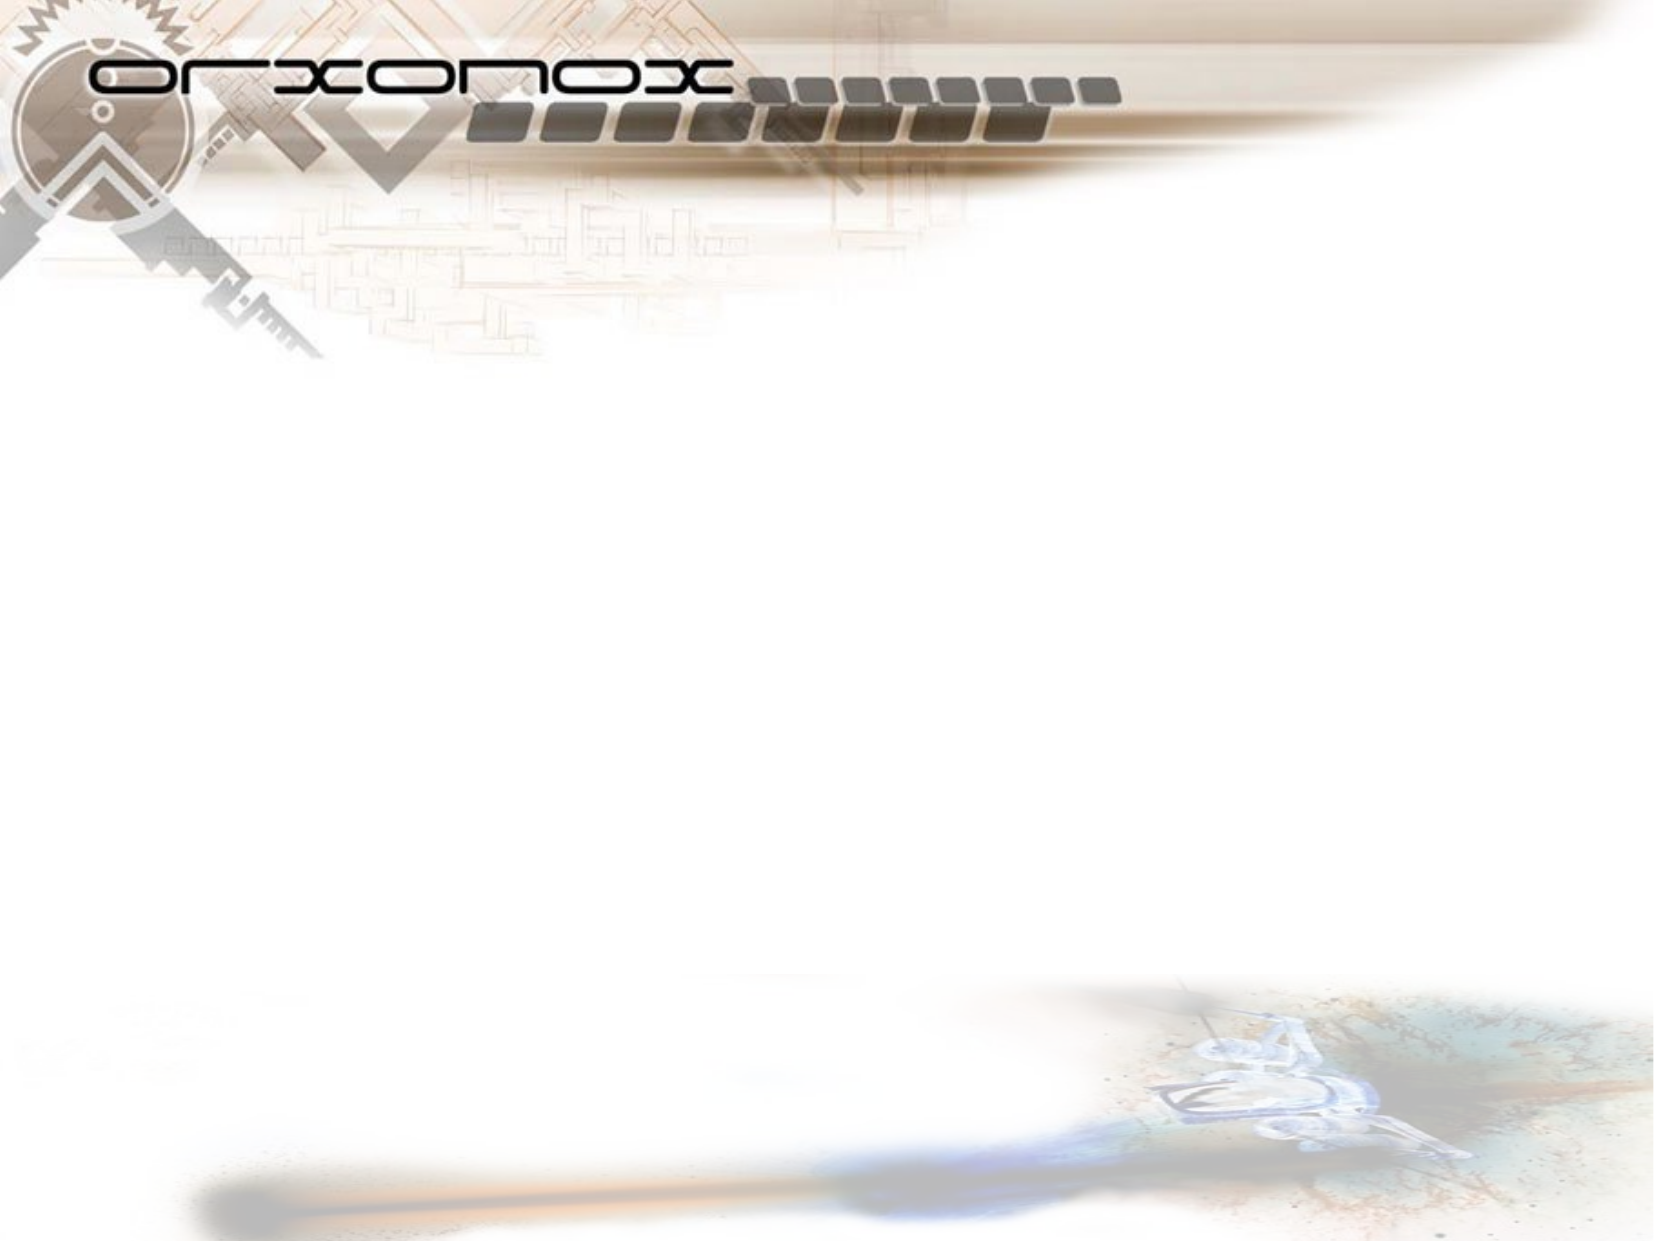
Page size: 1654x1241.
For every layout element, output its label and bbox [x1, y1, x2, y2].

picture [0, 0, 1654, 475]
picture [0, 974, 1654, 1241]
